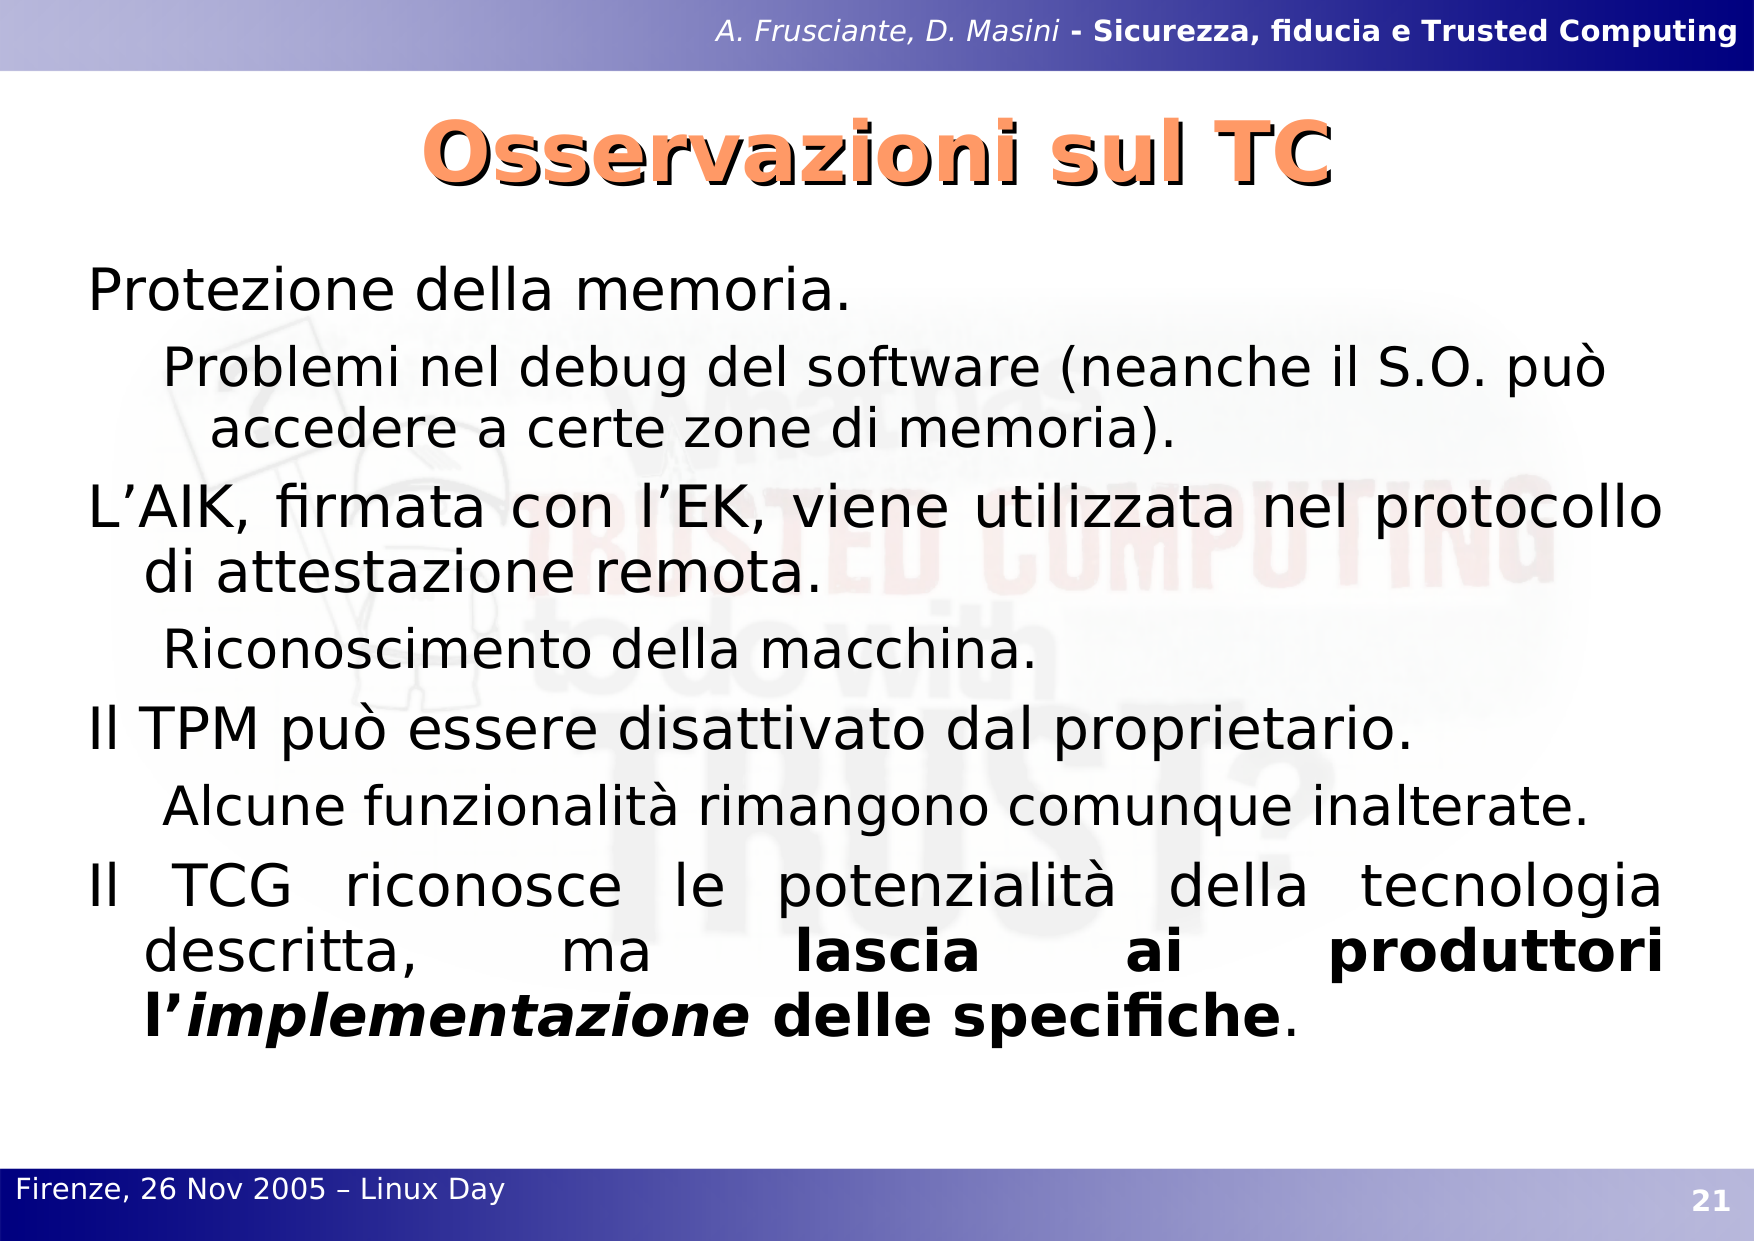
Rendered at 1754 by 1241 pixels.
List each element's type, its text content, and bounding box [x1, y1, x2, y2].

text_box <numero> [1641, 1185, 1732, 1223]
text_box Firenze, 26 Nov 2005 – Linux Day [0, 1175, 763, 1234]
title Osservazioni sul TC [87, 49, 1667, 257]
text_box A. Frusciante, D. Masini - Sicurezza, fiducia e Trusted Computing [602, 7, 1754, 63]
picture [0, 0, 1754, 1241]
list Protezione della memoria. Problemi nel debug del software (neanche il S.O. può accedere a certe zone di memoria). L’AIK, firmata con l’EK, viene utilizzata nel protocollo di attestazione remota. Riconoscimento della macchina. Il TPM può essere disattivato dal proprietario. Alcune funzionalità rimangono comunque inalterate. Il TCG riconosce le potenzialità della tecnologia descritta, ma lascia ai produttori l’implementazione delle specifiche. [87, 258, 1667, 1151]
